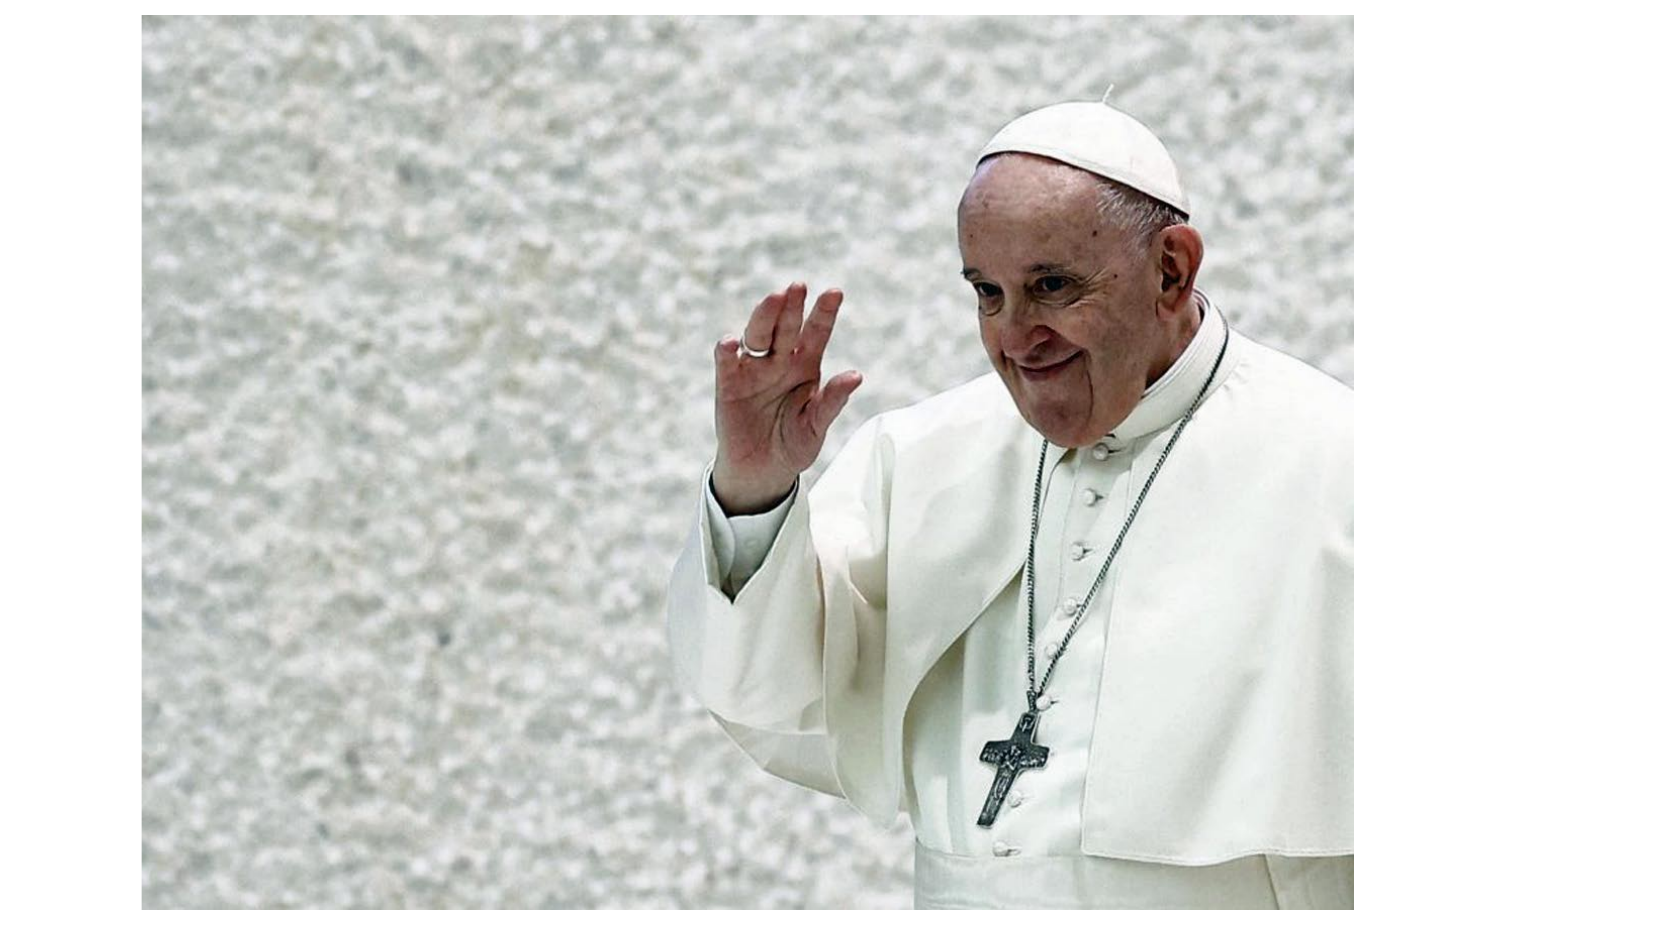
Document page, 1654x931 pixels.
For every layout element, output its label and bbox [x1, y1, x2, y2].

picture [141, 14, 1354, 910]
